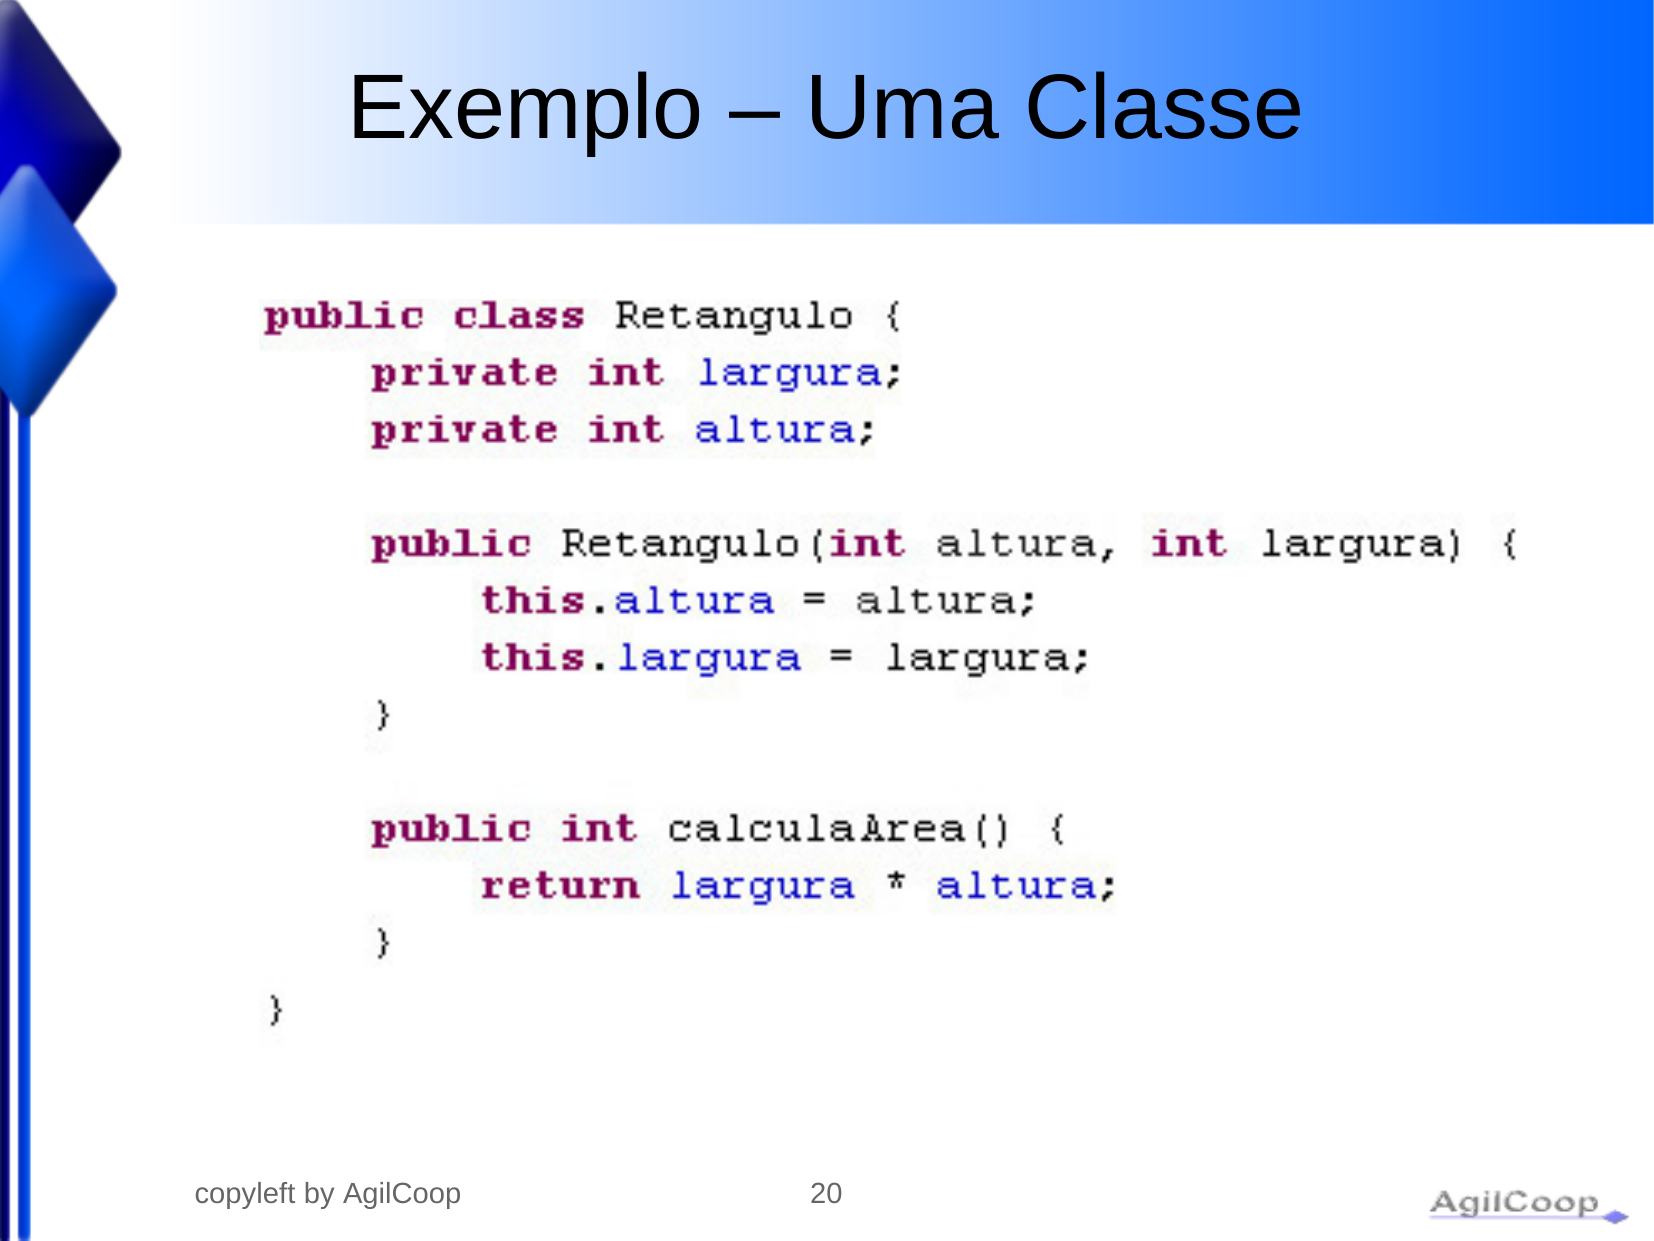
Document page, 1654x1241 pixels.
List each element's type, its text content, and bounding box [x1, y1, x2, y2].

title Exemplo – Uma Classe [82, 60, 1571, 163]
picture [0, 0, 1654, 1241]
